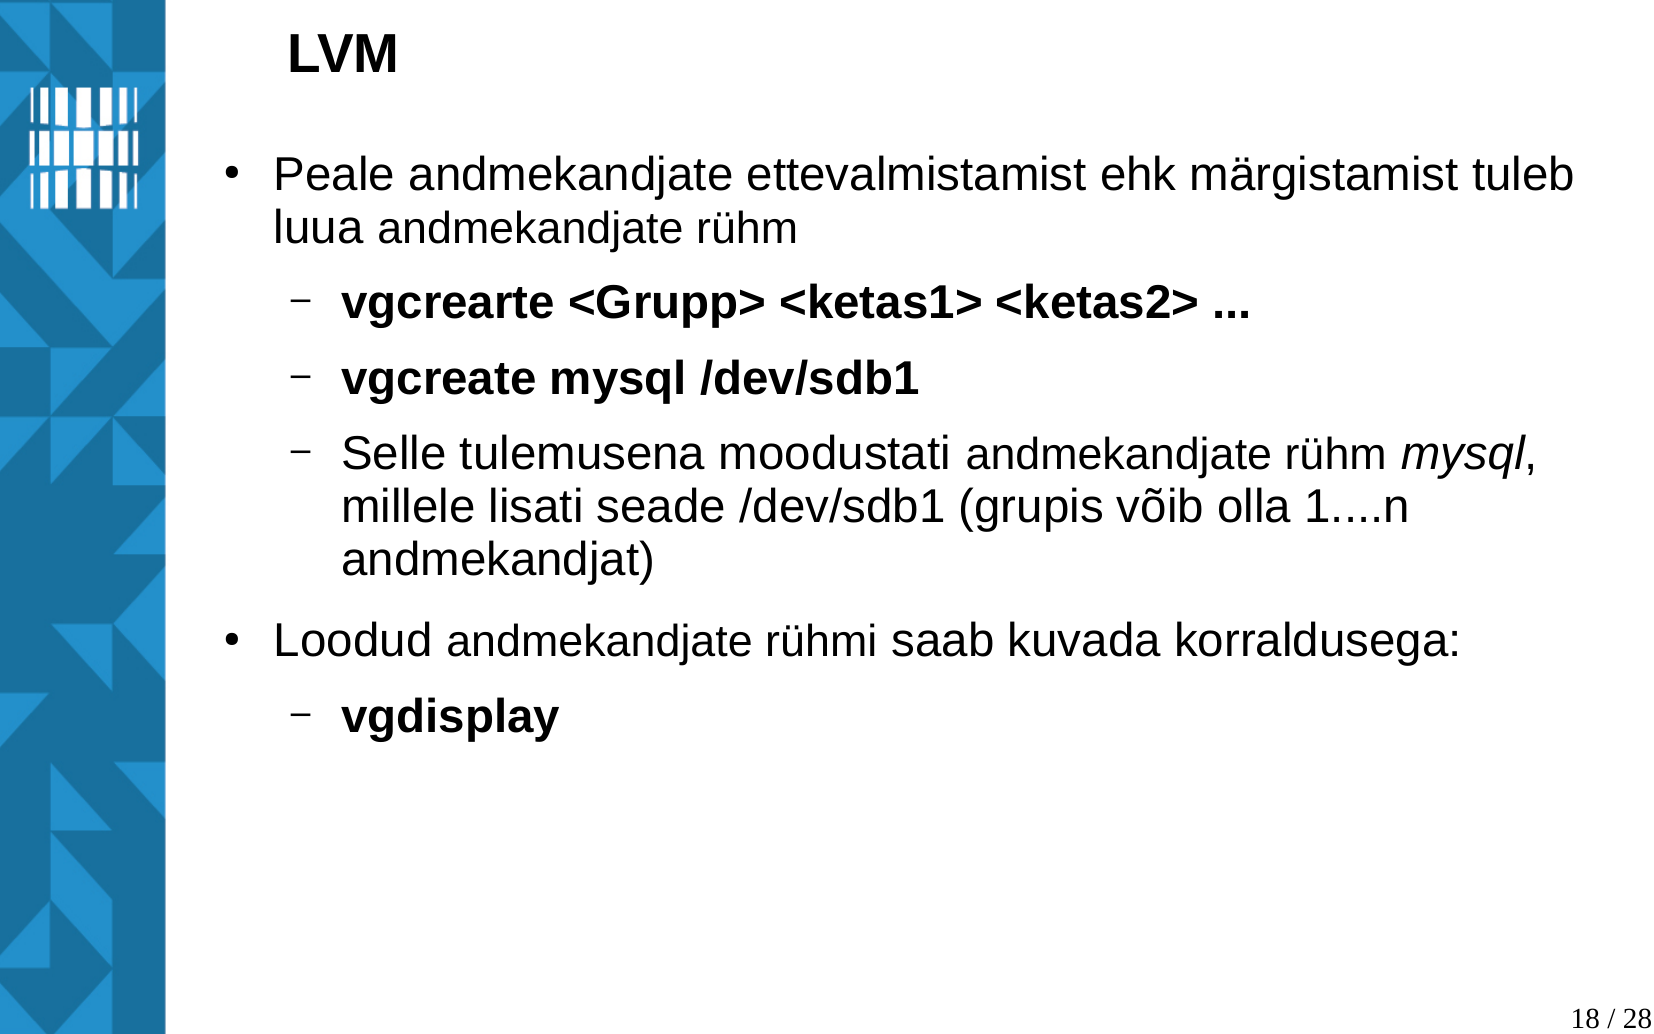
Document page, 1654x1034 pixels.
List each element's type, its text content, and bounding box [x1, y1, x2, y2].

list Peale andmekandjate ettevalmistamist ehk märgistamist tuleb luua andmekandjate rühm vgcrearte <Grupp> <ketas1> <ketas2> ... vgcreate mysql /dev/sdb1 Selle tulemusena moodustati andmekandjate rühm mysql, millele lisati seade /dev/sdb1 (grupis võib olla 1....n andmekandjat) Loodud andmekandjate rühmi saab kuvada korraldusega: vgdisplay [206, 147, 1625, 743]
title LVM [287, 11, 1602, 95]
